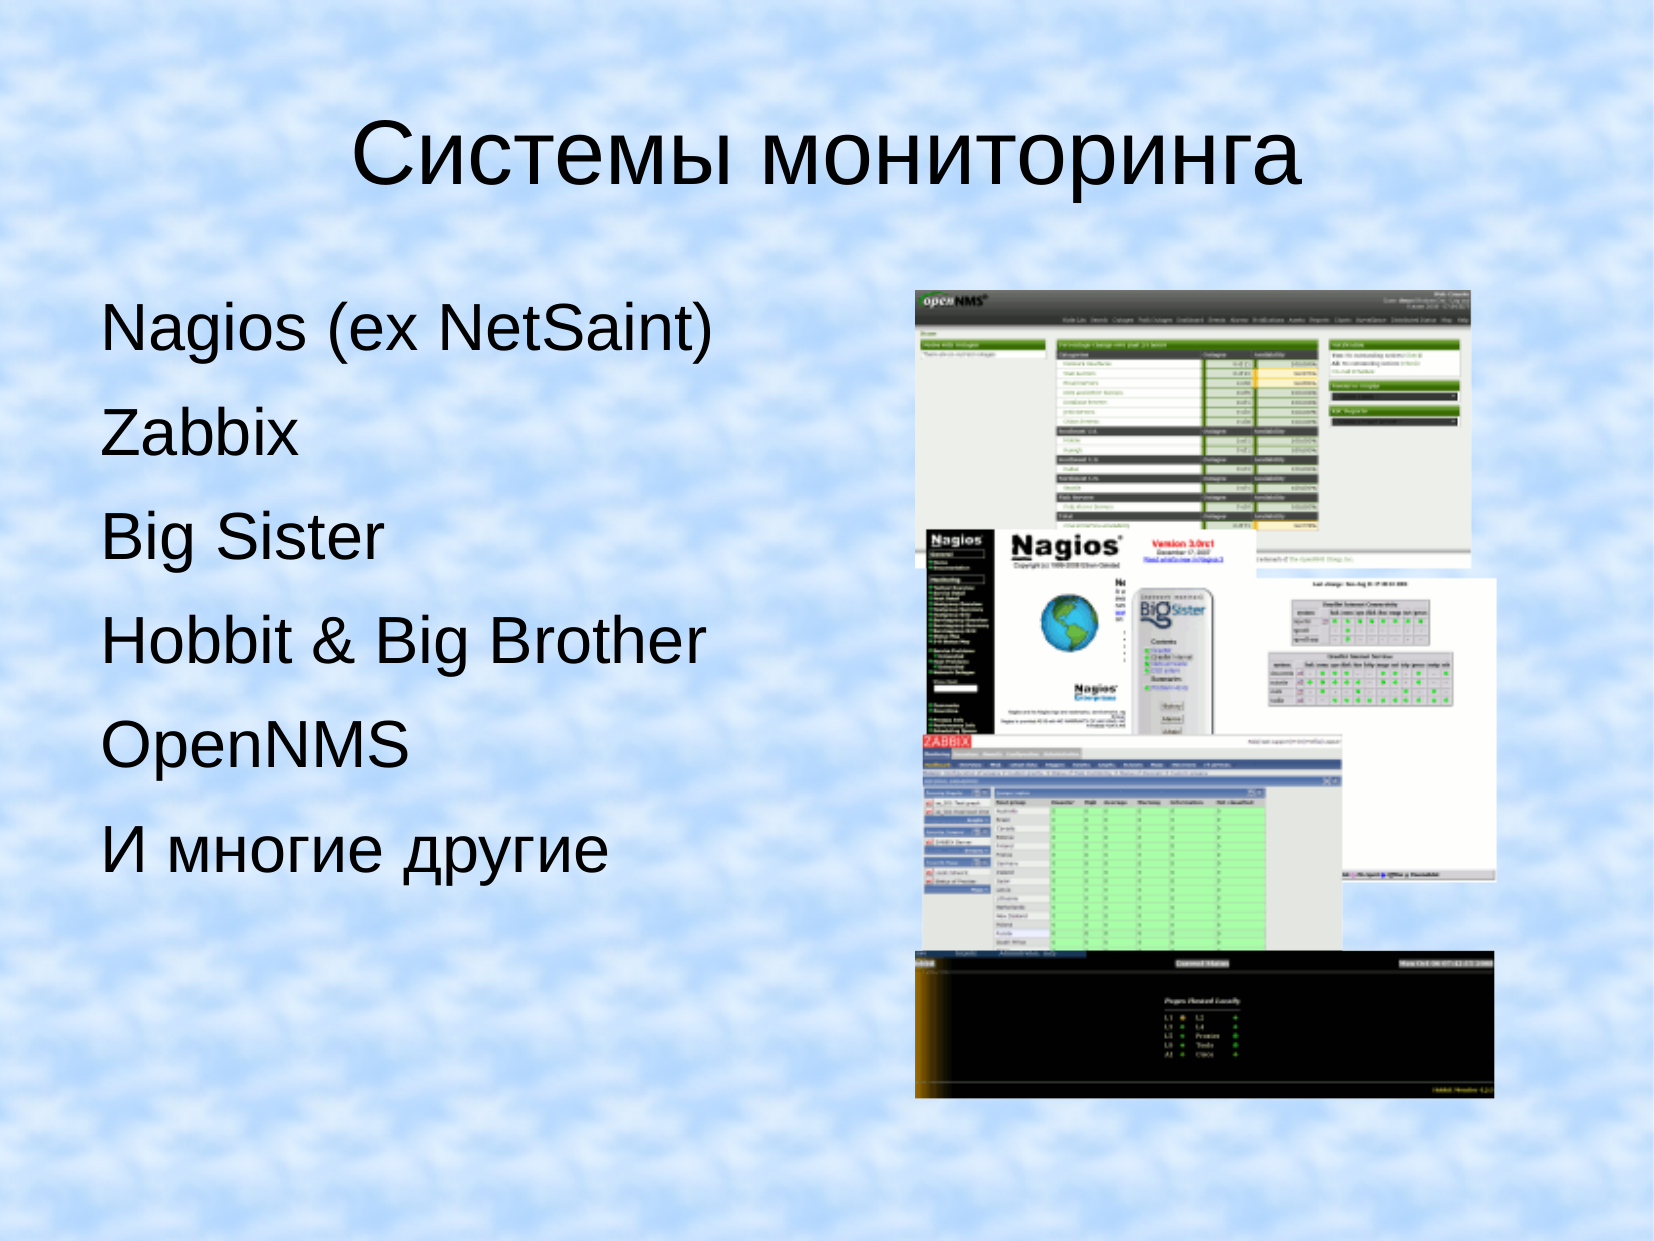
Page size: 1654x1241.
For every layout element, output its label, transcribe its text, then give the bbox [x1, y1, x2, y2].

title Системы мониторинга [82, 49, 1571, 257]
list Nagios (ex NetSaint) Zabbix Big Sister Hobbit & Big Brother OpenNMS И многие другие [82, 290, 809, 1109]
picture [0, 0, 1654, 1241]
